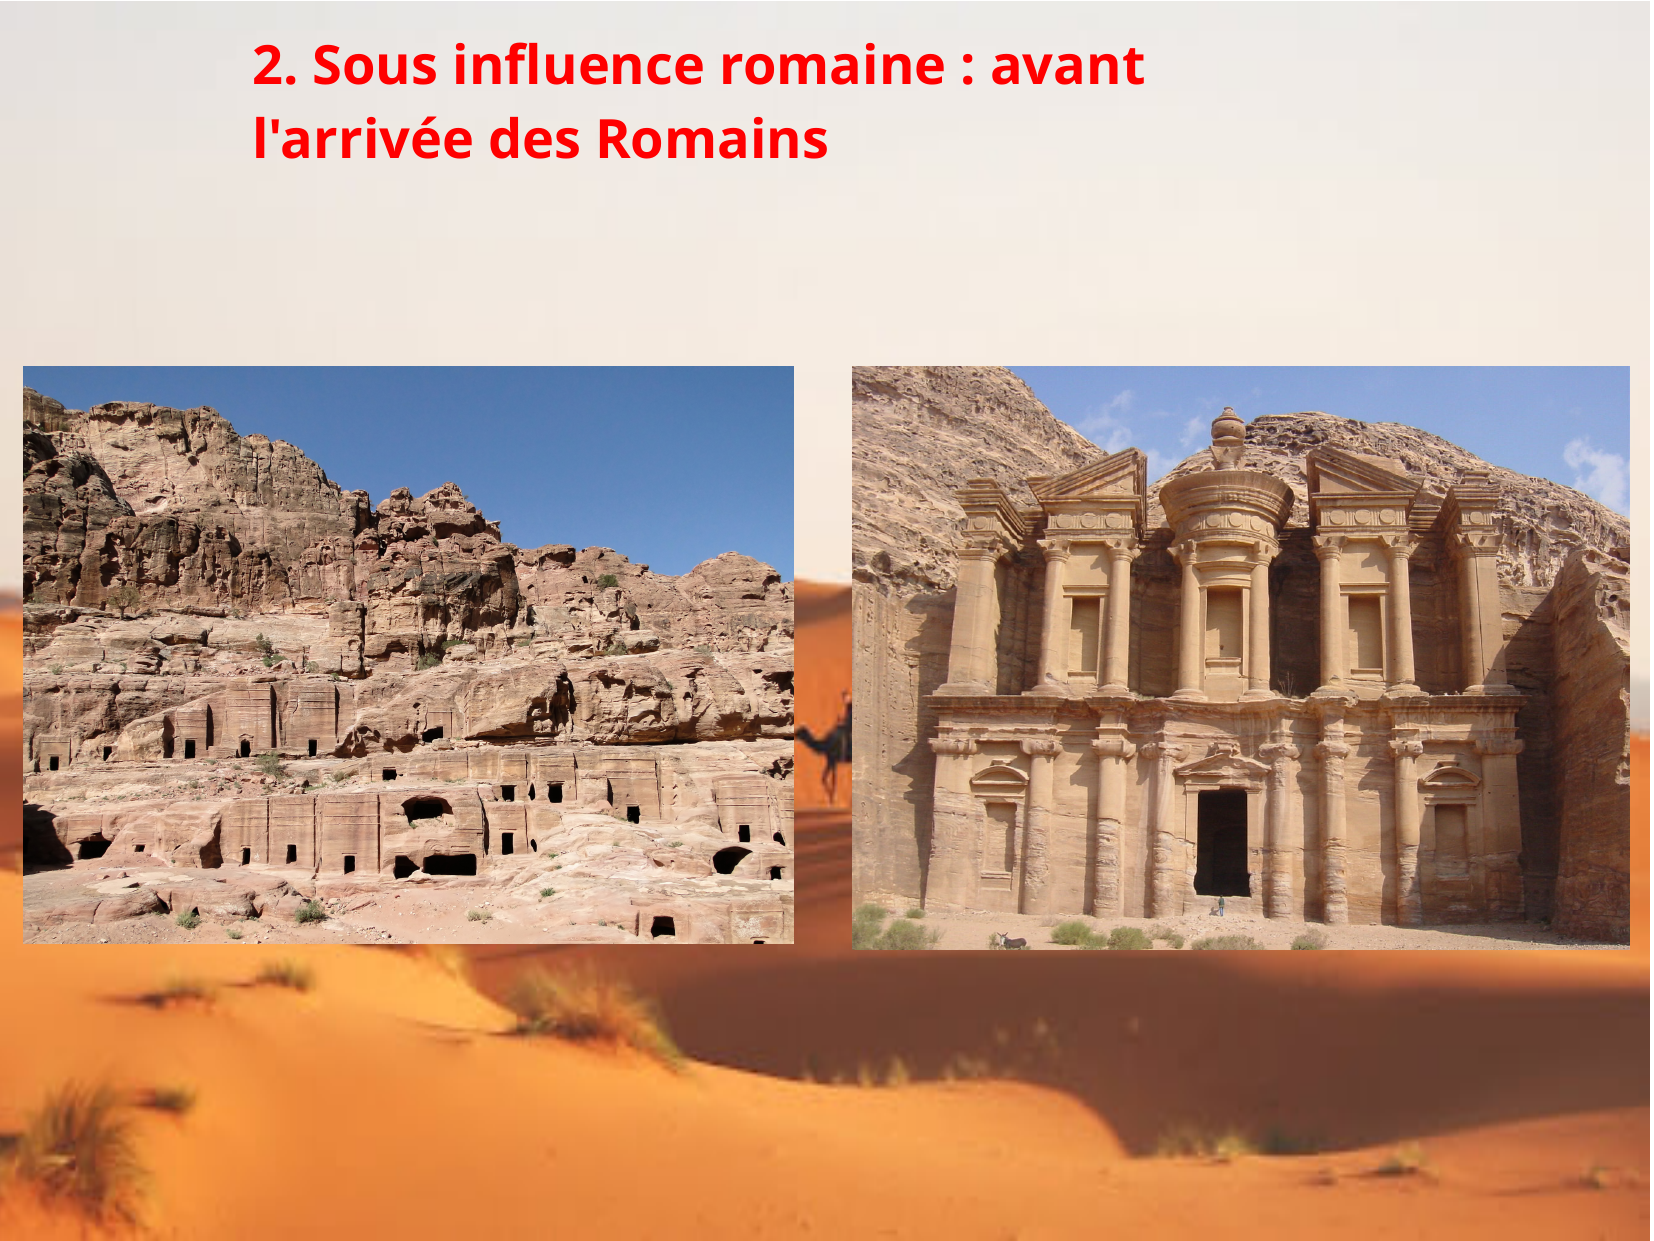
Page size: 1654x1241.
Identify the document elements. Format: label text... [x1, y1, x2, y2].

text_box 2. Sous influence romaine : avant l'arrivée des Romains [237, 19, 1359, 226]
picture [0, 1, 1650, 1241]
